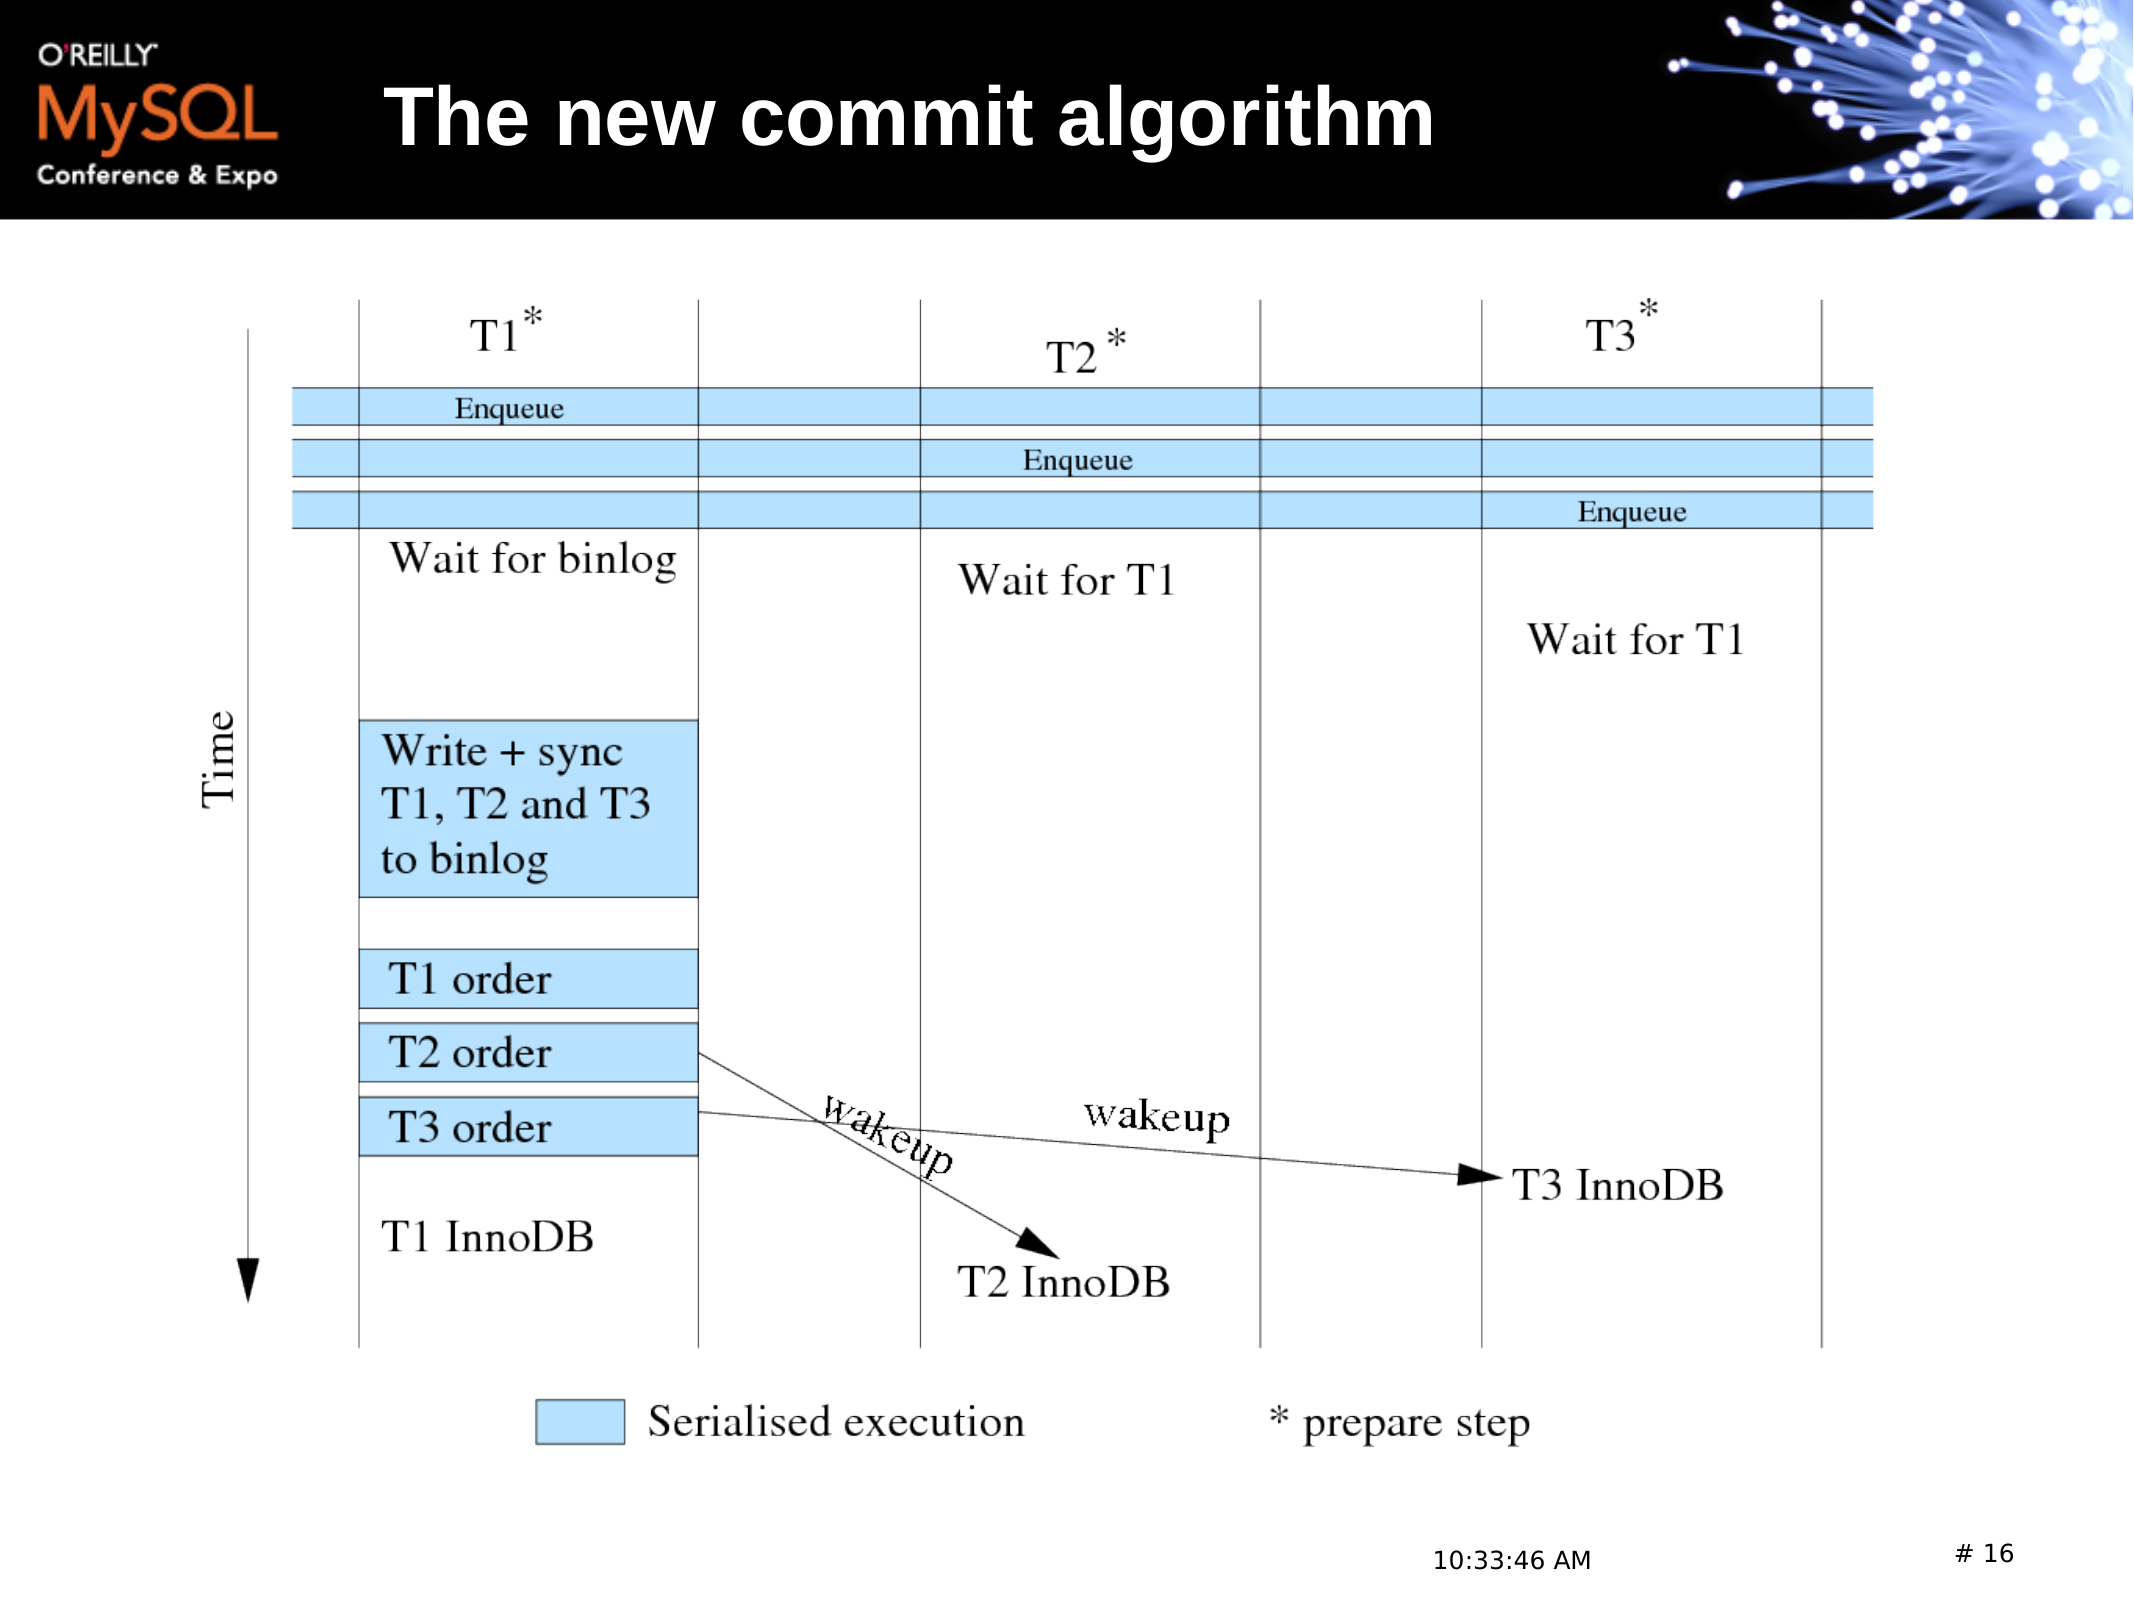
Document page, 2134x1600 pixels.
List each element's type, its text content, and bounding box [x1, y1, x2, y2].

list [0, 260, 2100, 1335]
picture [0, 0, 2134, 1600]
title The new commit algorithm [374, 38, 2103, 195]
